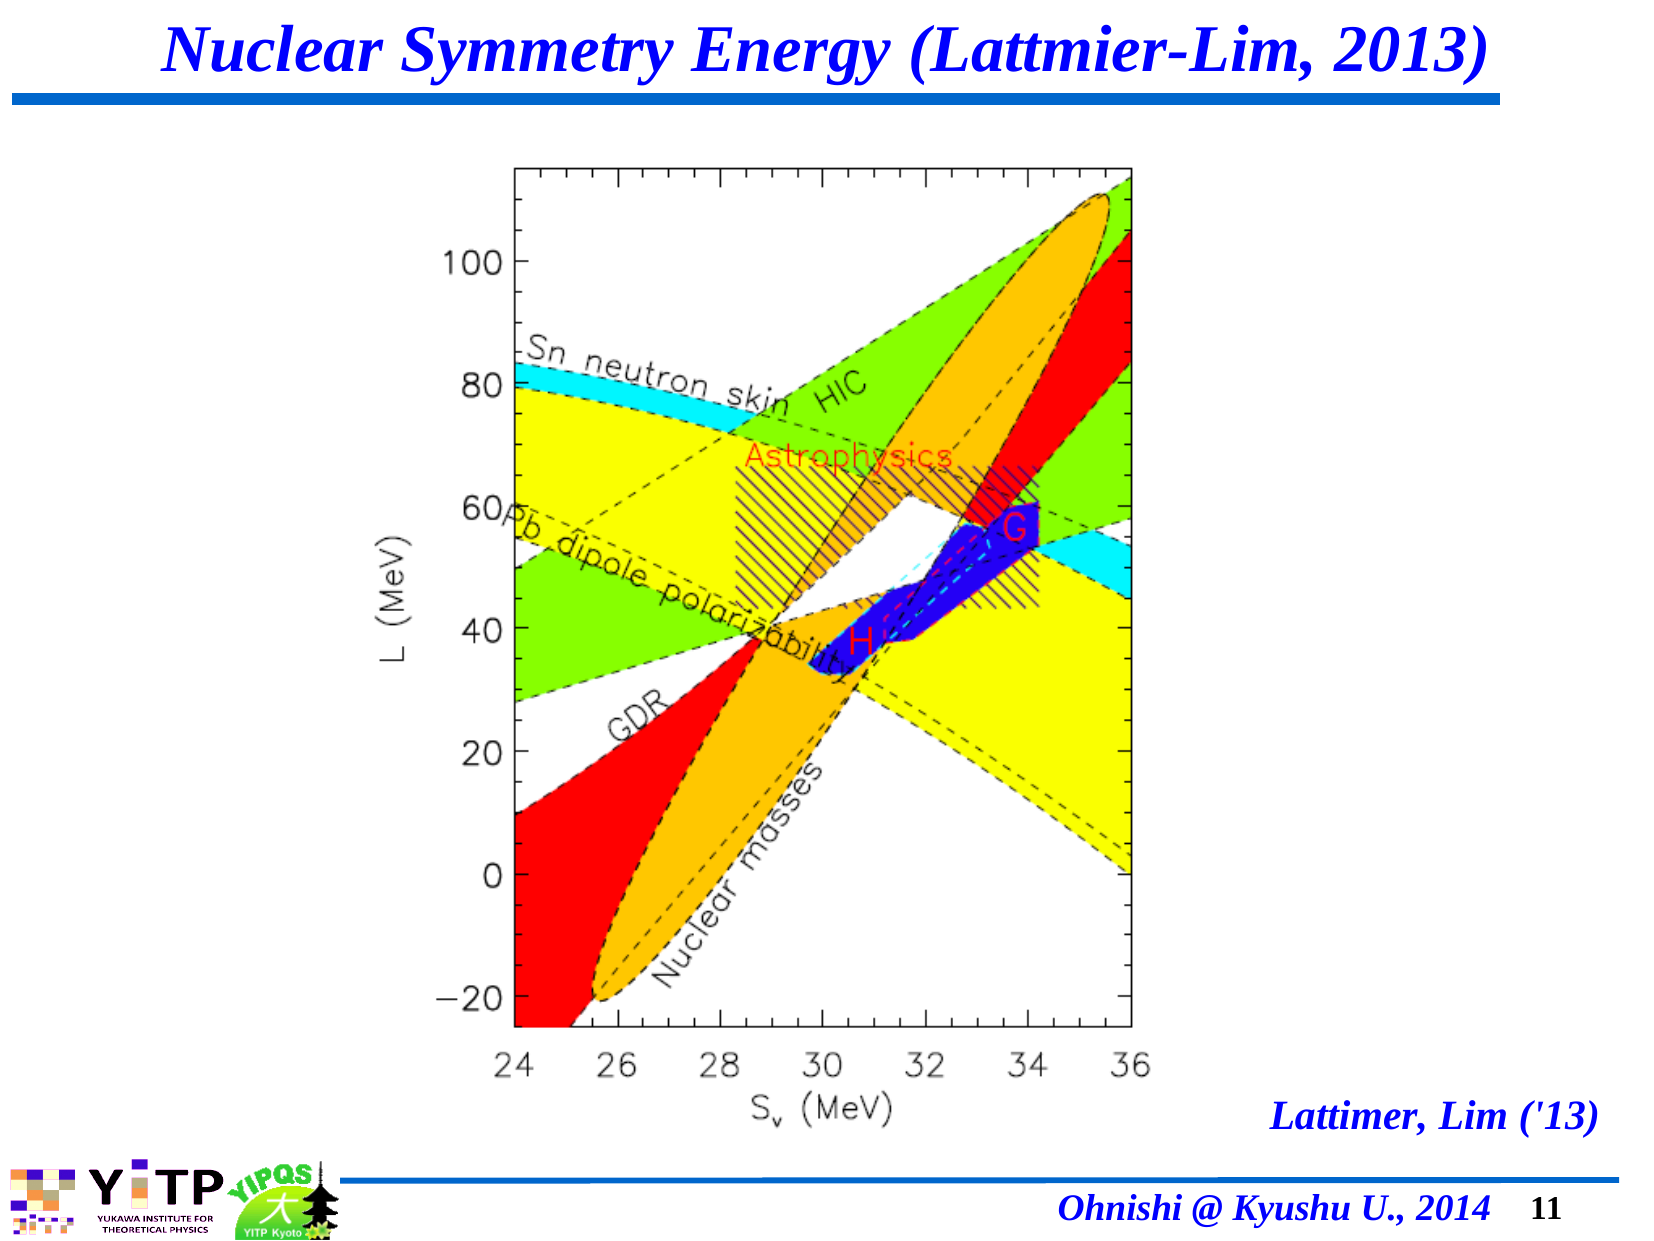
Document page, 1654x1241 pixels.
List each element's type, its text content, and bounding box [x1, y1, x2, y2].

text_box Lattimer, Lim ('13) [1269, 1092, 1601, 1140]
picture [0, 1154, 340, 1241]
picture [354, 147, 1178, 1148]
title Nuclear Symmetry Energy (Lattmier-Lim, 2013) [0, 0, 1654, 99]
